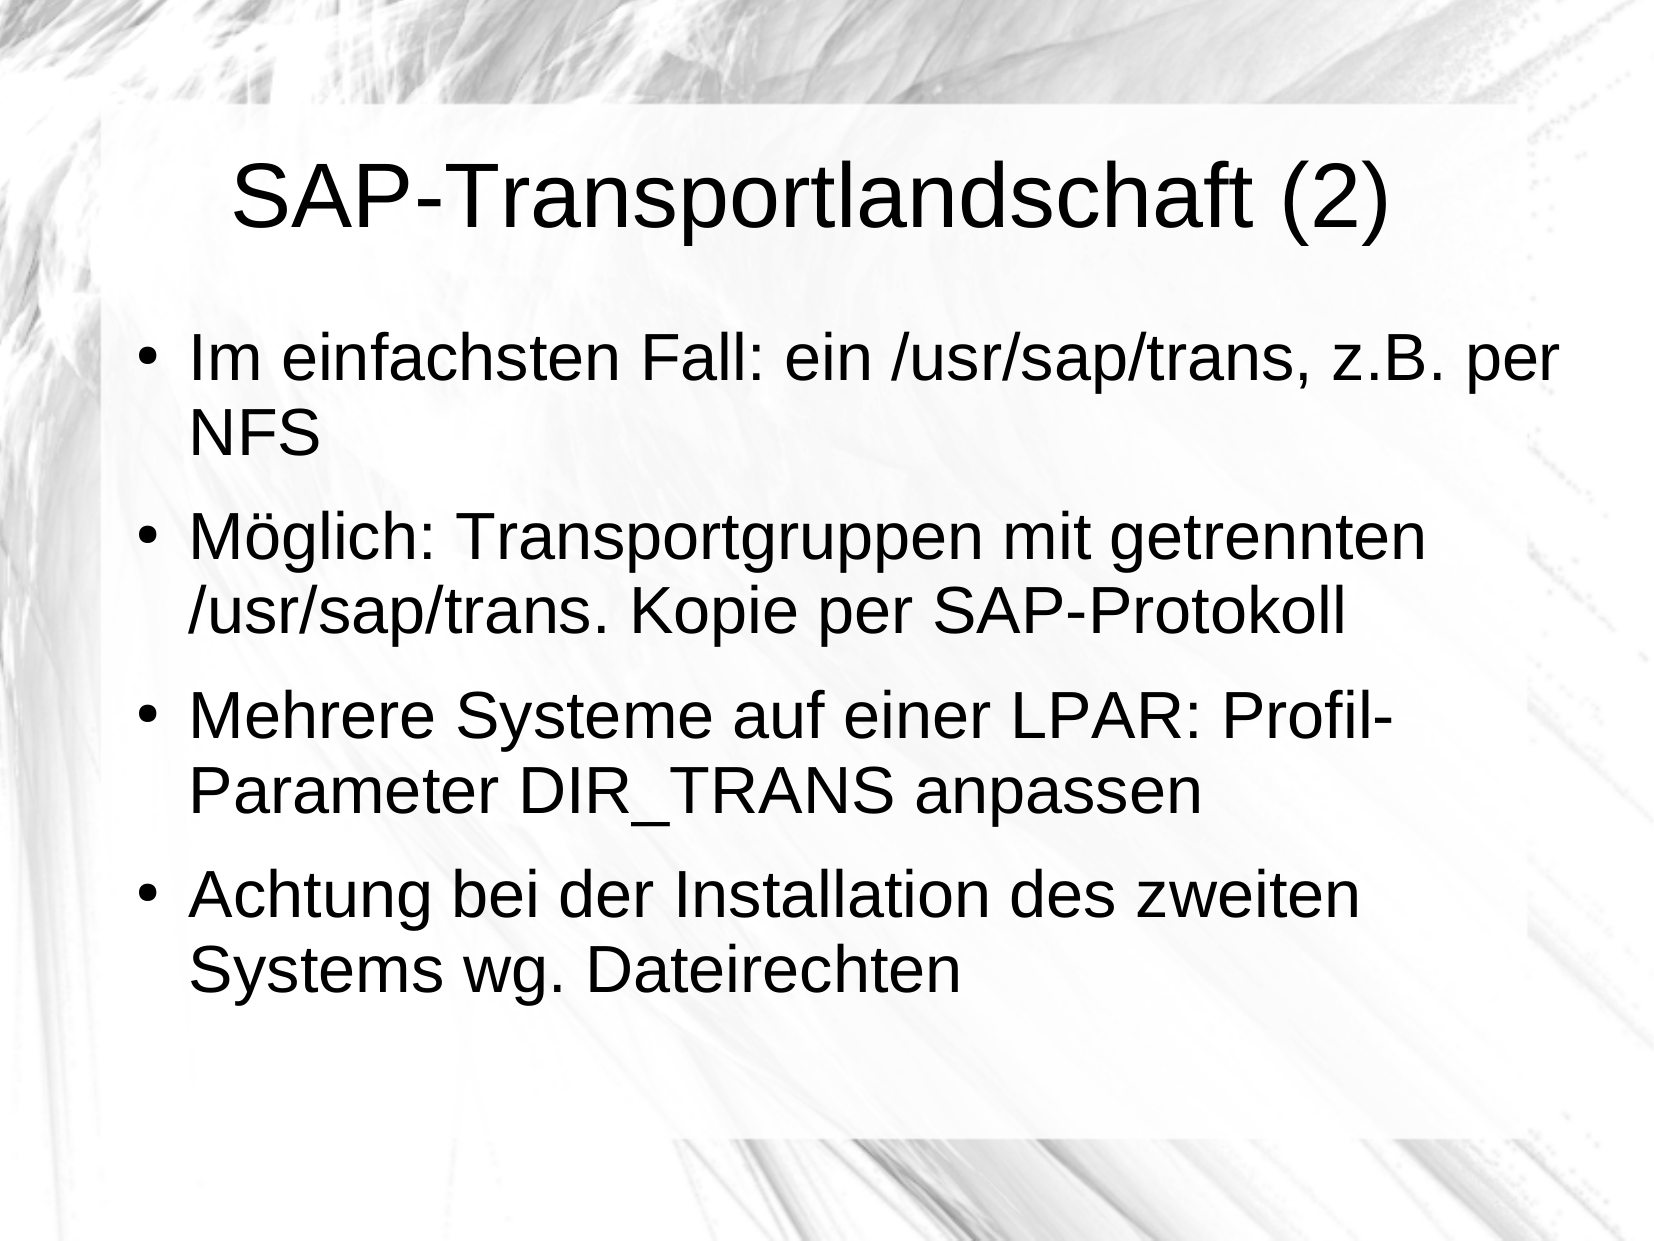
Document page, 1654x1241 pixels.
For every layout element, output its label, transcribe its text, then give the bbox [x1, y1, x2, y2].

list Im einfachsten Fall: ein /usr/sap/trans, z.B. per NFS Möglich: Transportgruppen mit getrennten /usr/sap/trans. Kopie per SAP-Protokoll Mehrere Systeme auf einer LPAR: Profil-Parameter DIR_TRANS anpassen Achtung bei der Installation des zweiten Systems wg. Dateirechten [118, 319, 1571, 1007]
title SAP-Transportlandschaft (2) [118, 119, 1506, 273]
picture [0, 0, 1654, 1241]
